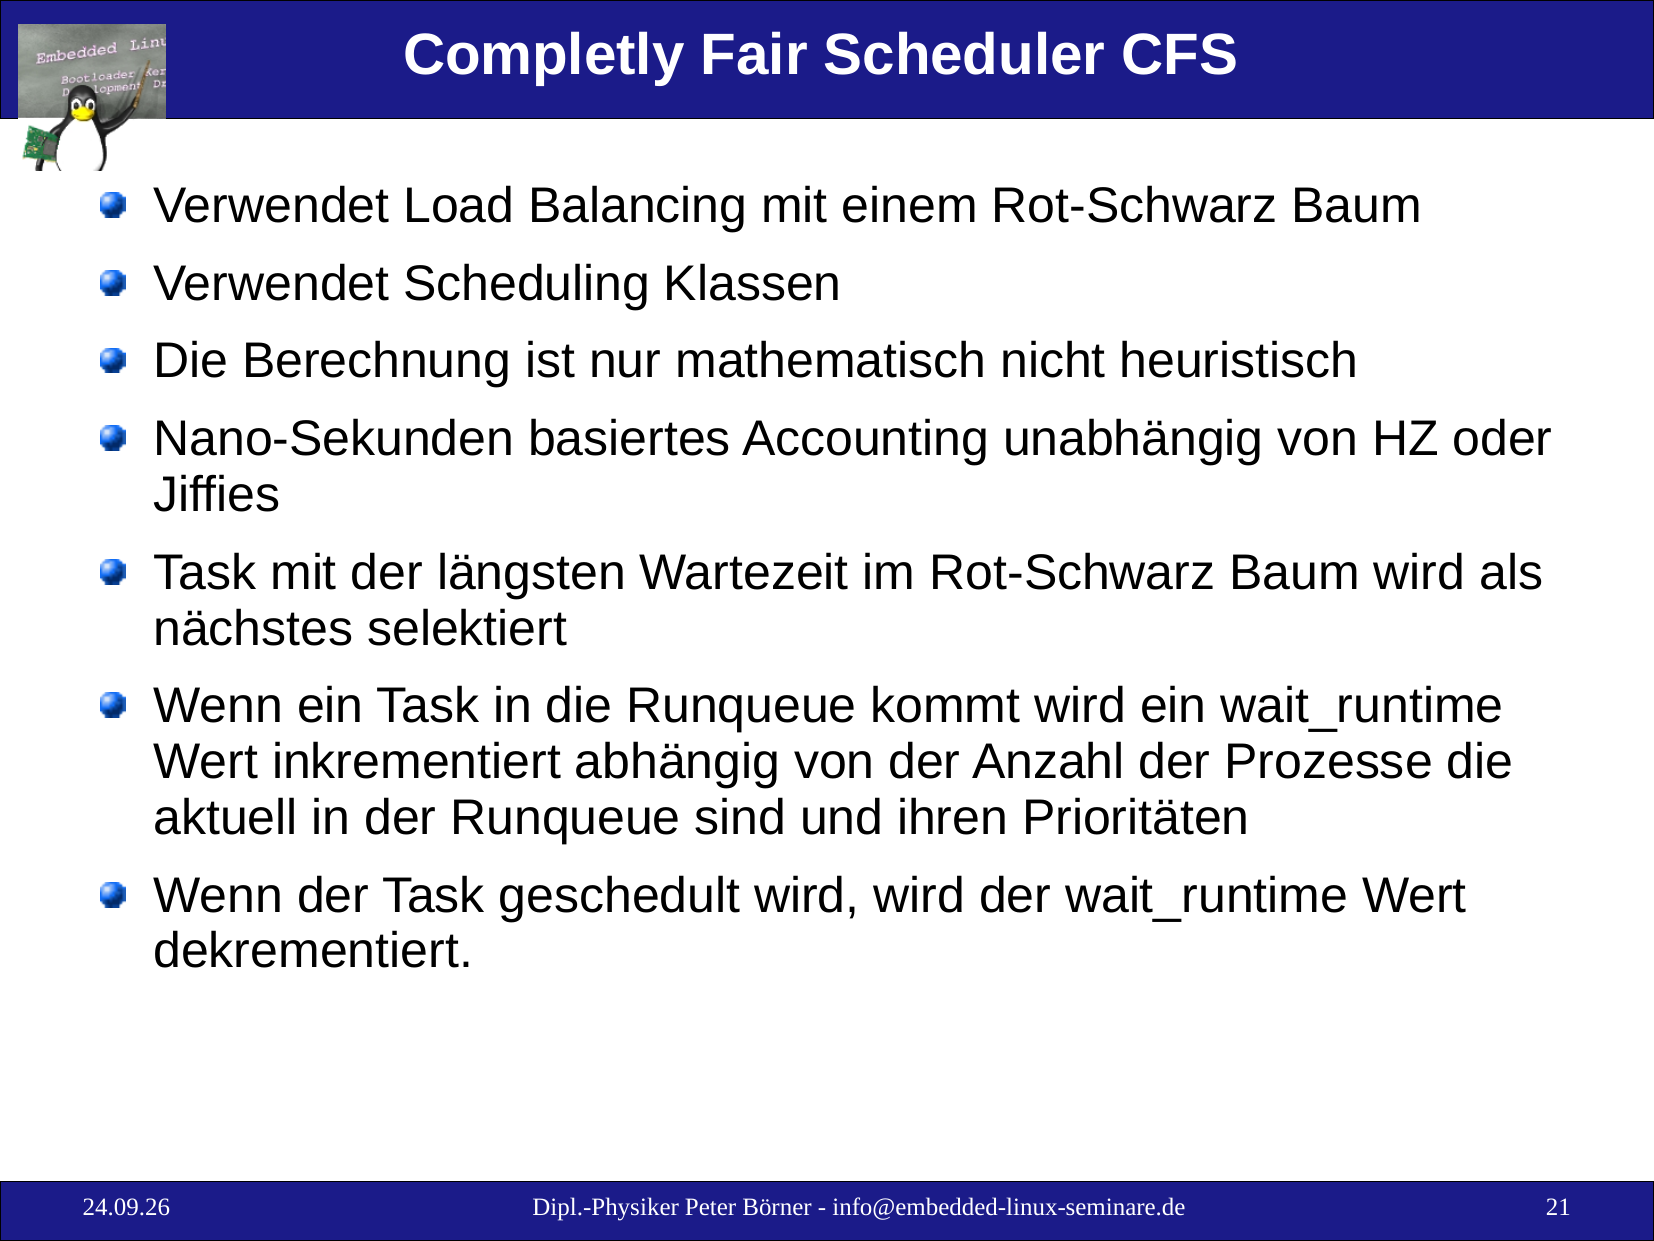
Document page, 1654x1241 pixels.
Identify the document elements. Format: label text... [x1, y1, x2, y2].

picture [18, 24, 166, 171]
title Completly Fair Scheduler CFS [76, 21, 1565, 87]
list Verwendet Load Balancing mit einem Rot-Schwarz Baum Verwendet Scheduling Klassen Die Berechnung ist nur mathematisch nicht heuristisch Nano-Sekunden basiertes Accounting unabhängig von HZ oder Jiffies Task mit der längsten Wartezeit im Rot-Schwarz Baum wird als nächstes selektiert Wenn ein Task in die Runqueue kommt wird ein wait_runtime Wert inkrementiert abhängig von der Anzahl der Prozesse die aktuell in der Runqueue sind und ihren Prioritäten Wenn der Task geschedult wird, wird der wait_runtime Wert dekrementiert. [82, 177, 1571, 1144]
